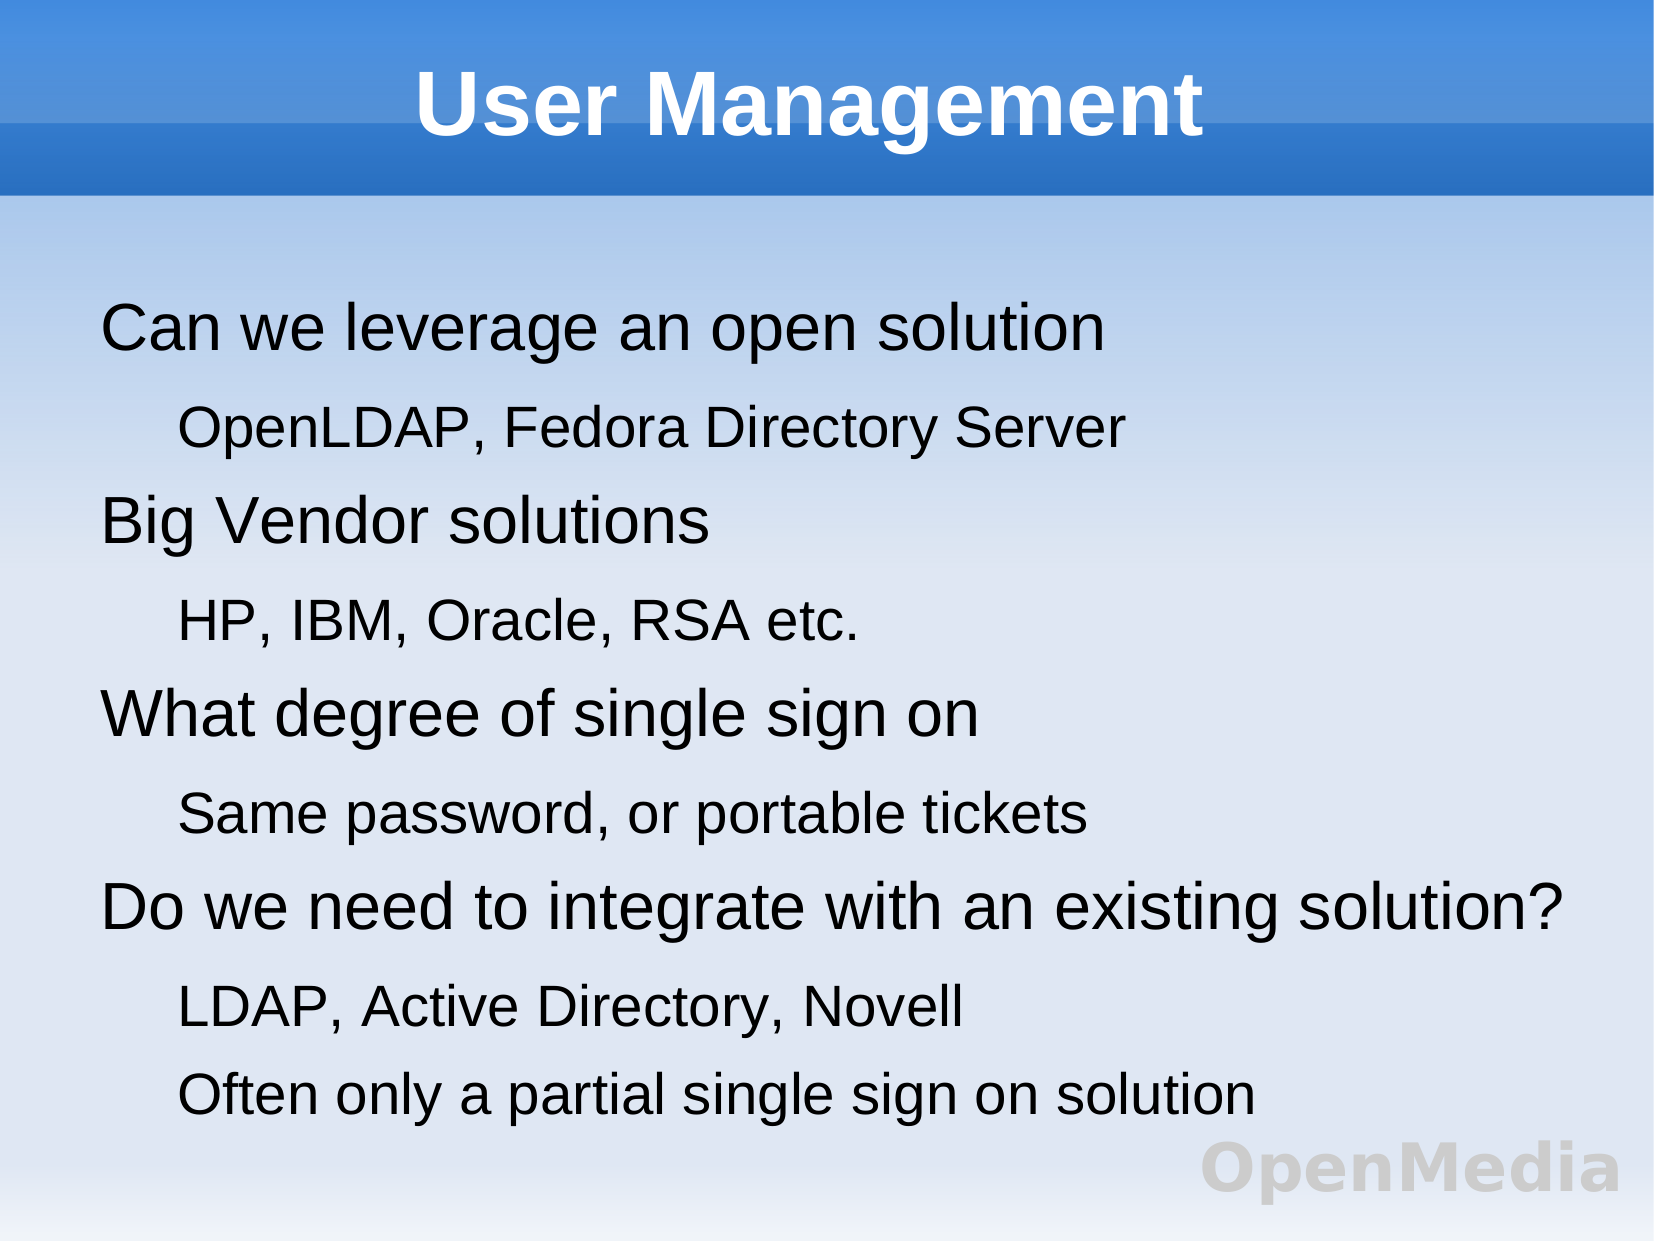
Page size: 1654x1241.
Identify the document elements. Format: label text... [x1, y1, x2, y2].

title User Management [76, 7, 1565, 200]
list Can we leverage an open solution OpenLDAP, Fedora Directory Server Big Vendor solutions HP, IBM, Oracle, RSA etc. What degree of single sign on Same password, or portable tickets Do we need to integrate with an existing solution? LDAP, Active Directory, Novell Often only a partial single sign on solution [82, 290, 1571, 1202]
picture [0, 0, 1654, 1241]
